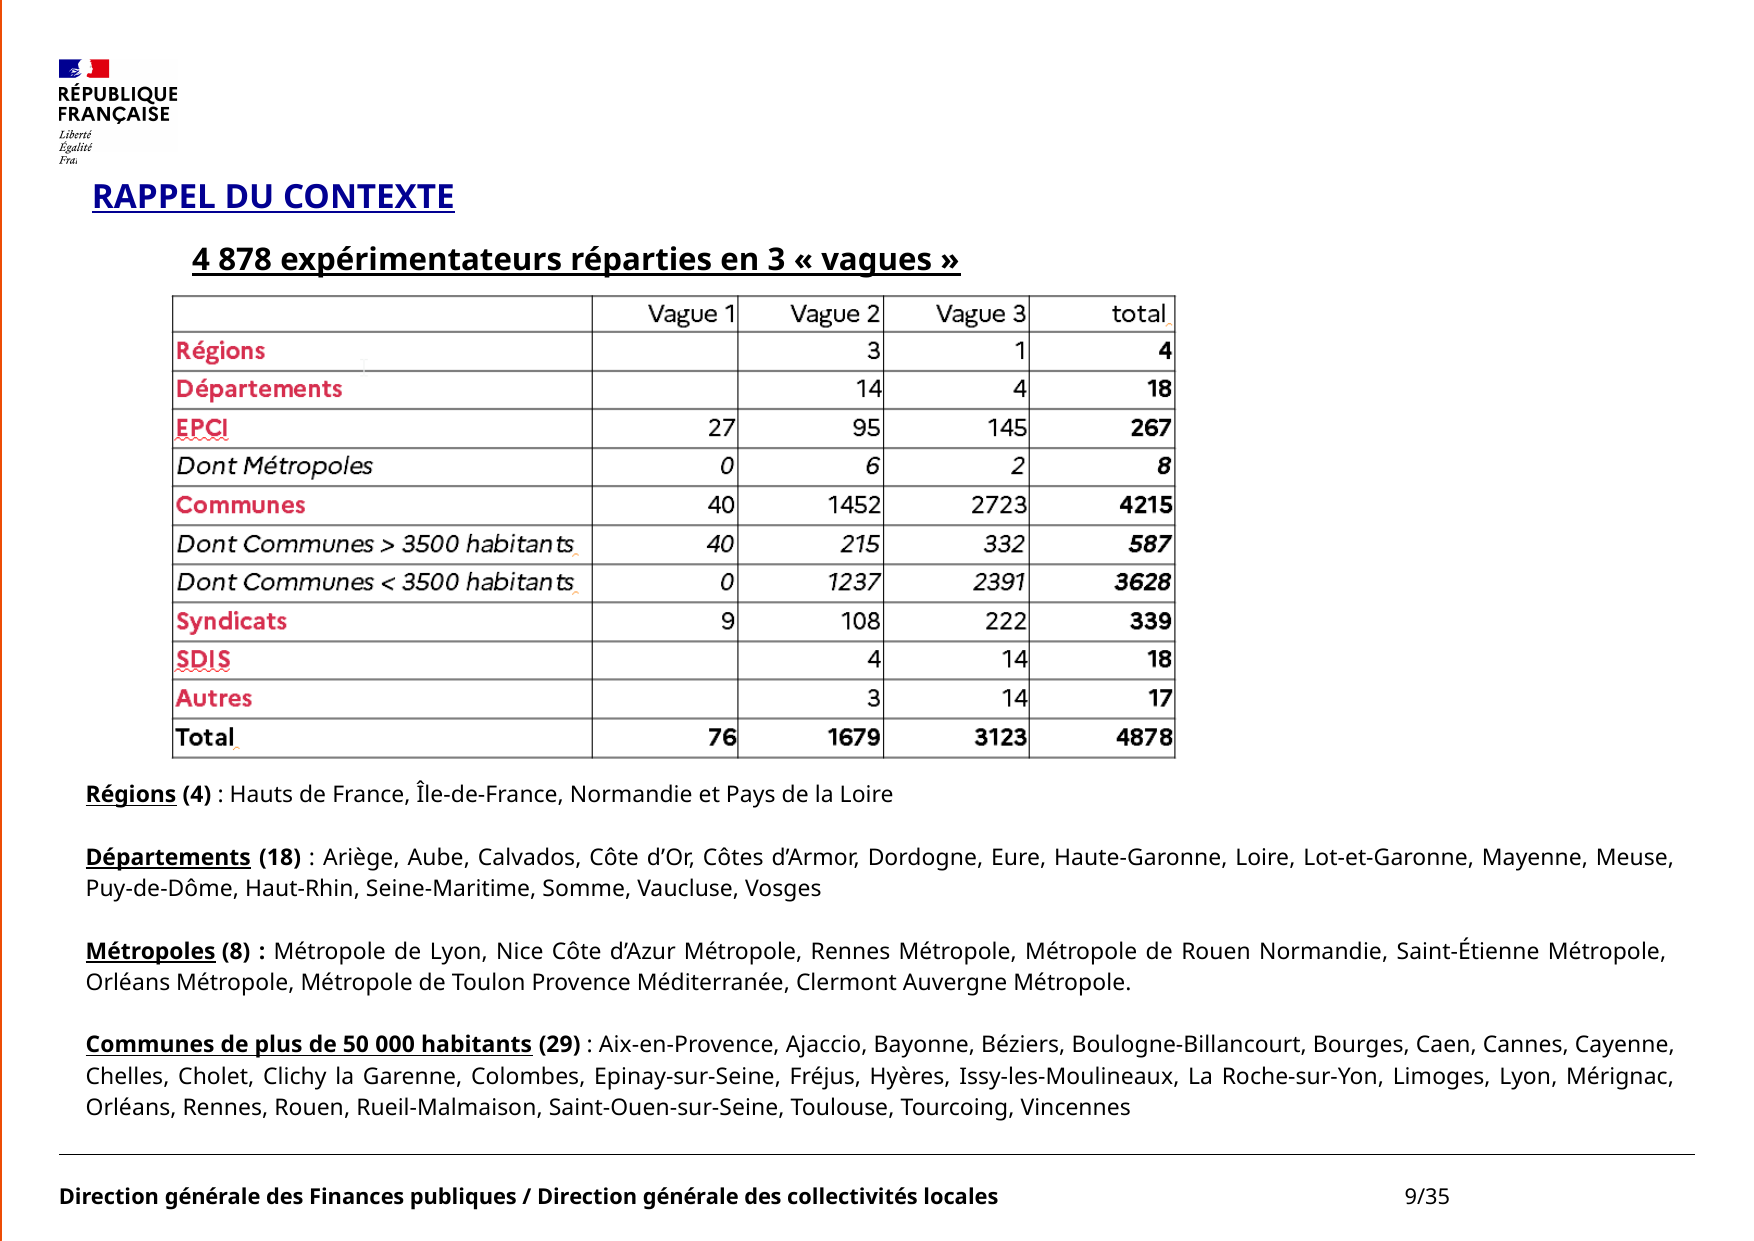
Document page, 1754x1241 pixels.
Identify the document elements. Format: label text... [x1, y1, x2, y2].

text_box 4 878 expérimentateurs réparties en 3 « vagues » [177, 224, 1630, 359]
picture [59, 59, 178, 164]
picture [170, 295, 1182, 762]
text_box RAPPEL DU CONTEXTE [76, 151, 1689, 272]
text_box Régions (4) : Hauts de France, Île-de-France, Normandie et Pays de la Loire Départements (18) : Ariège, Aube, Calvados, Côte d’Or, Côtes d’Armor, Dordogne, Eure, Haute-Garonne, Loire, Lot-et-Garonne, Mayenne, Meuse, Puy-de-Dôme, Haut-Rhin, Seine-Maritime, Somme, Vaucluse, Vosges Métropoles (8) : Métropole de Lyon, Nice Côte d’Azur Métropole, Rennes Métropole, Métropole de Rouen Normandie, Saint-Étienne Métropole, Orléans Métropole, Métropole de Toulon Provence Méditerranée, Clermont Auvergne Métropole. Communes de plus de 50 000 habitants (29) : Aix-en-Provence, Ajaccio, Bayonne, Béziers, Boulogne-Billancourt, Bourges, Caen, Cannes, Cayenne, Chelles, Cholet, Clichy la Garenne, Colombes, Epinay-sur-Seine, Fréjus, Hyères, Issy-les-Moulineaux, La Roche-sur-Yon, Limoges, Lyon, Mérignac, Orléans, Rennes, Rouen, Rueil-Malmaison, Saint-Ouen-sur-Seine, Toulouse, Tourcoing, Vincennes [70, 771, 1692, 1123]
